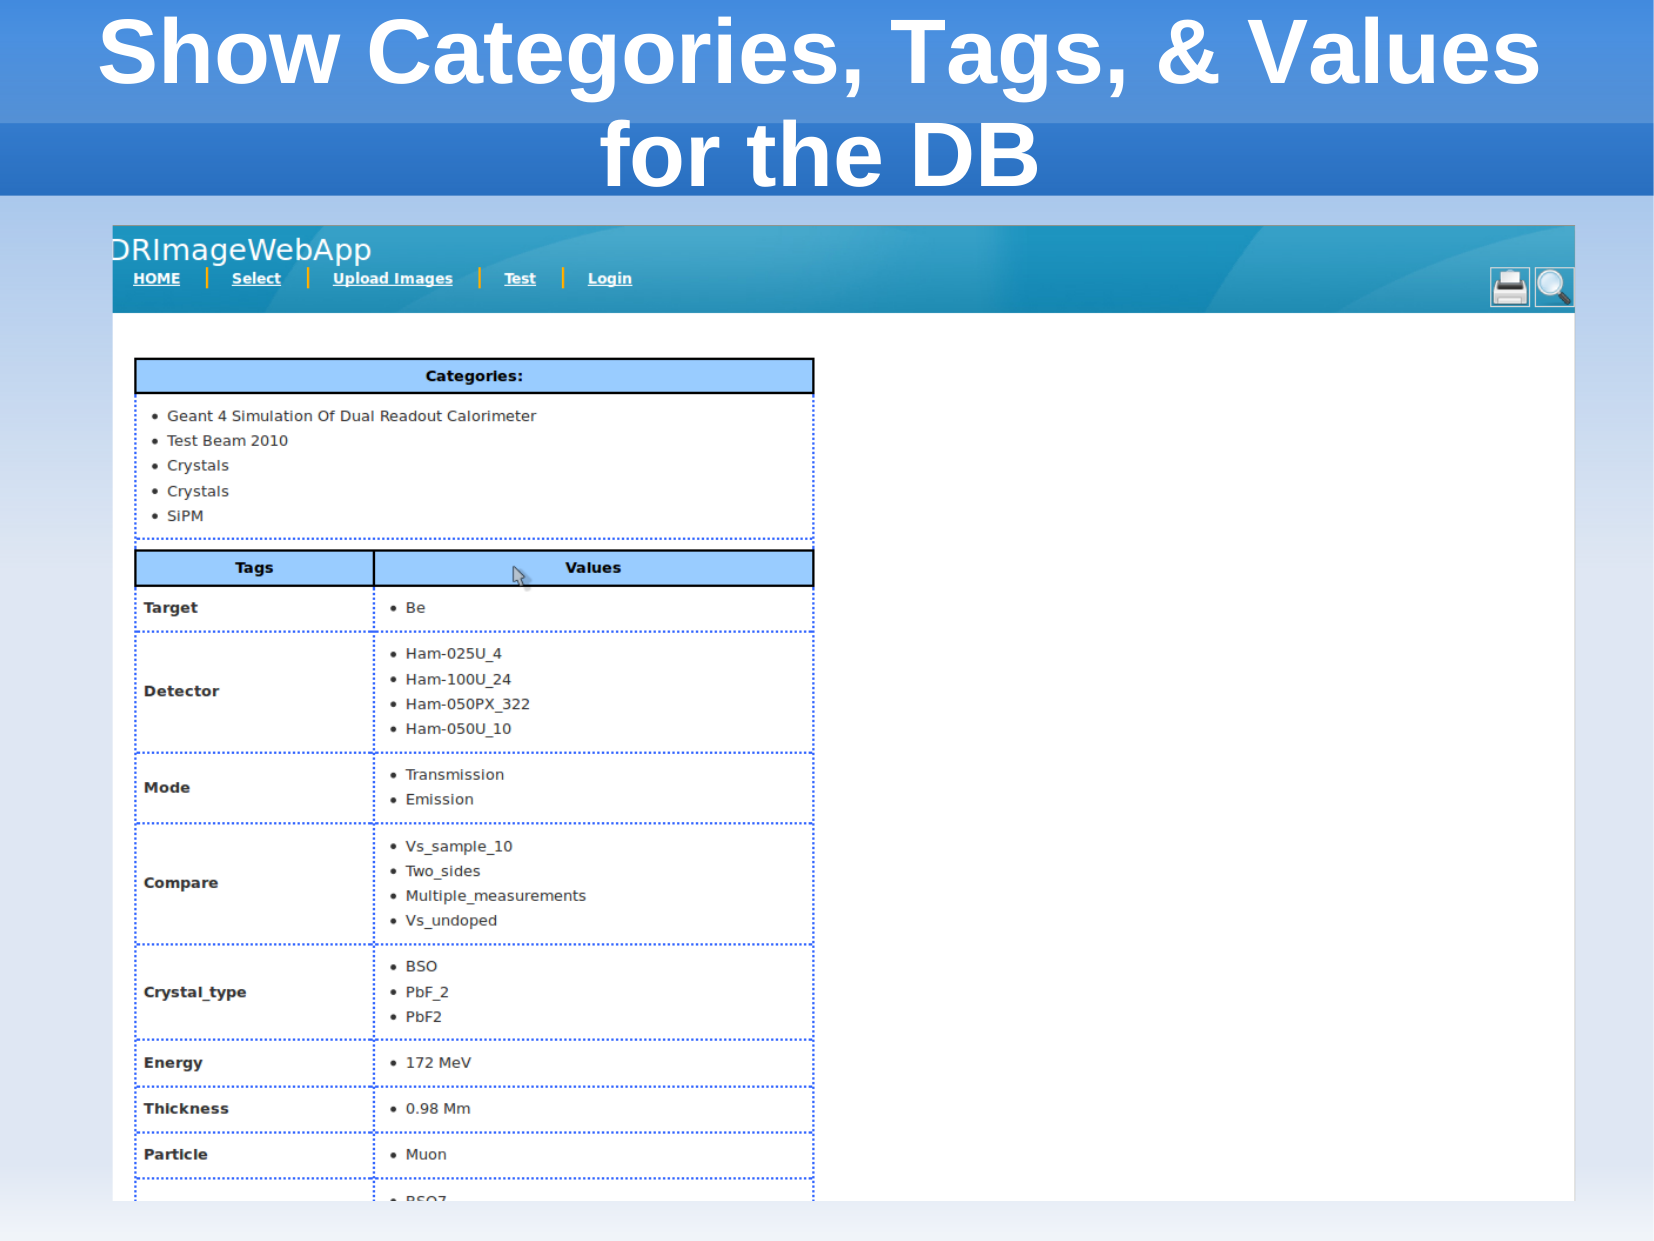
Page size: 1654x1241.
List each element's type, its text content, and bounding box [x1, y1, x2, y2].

picture [0, 0, 1654, 1241]
title Show Categories, Tags, & Values for the DB [76, 0, 1565, 208]
